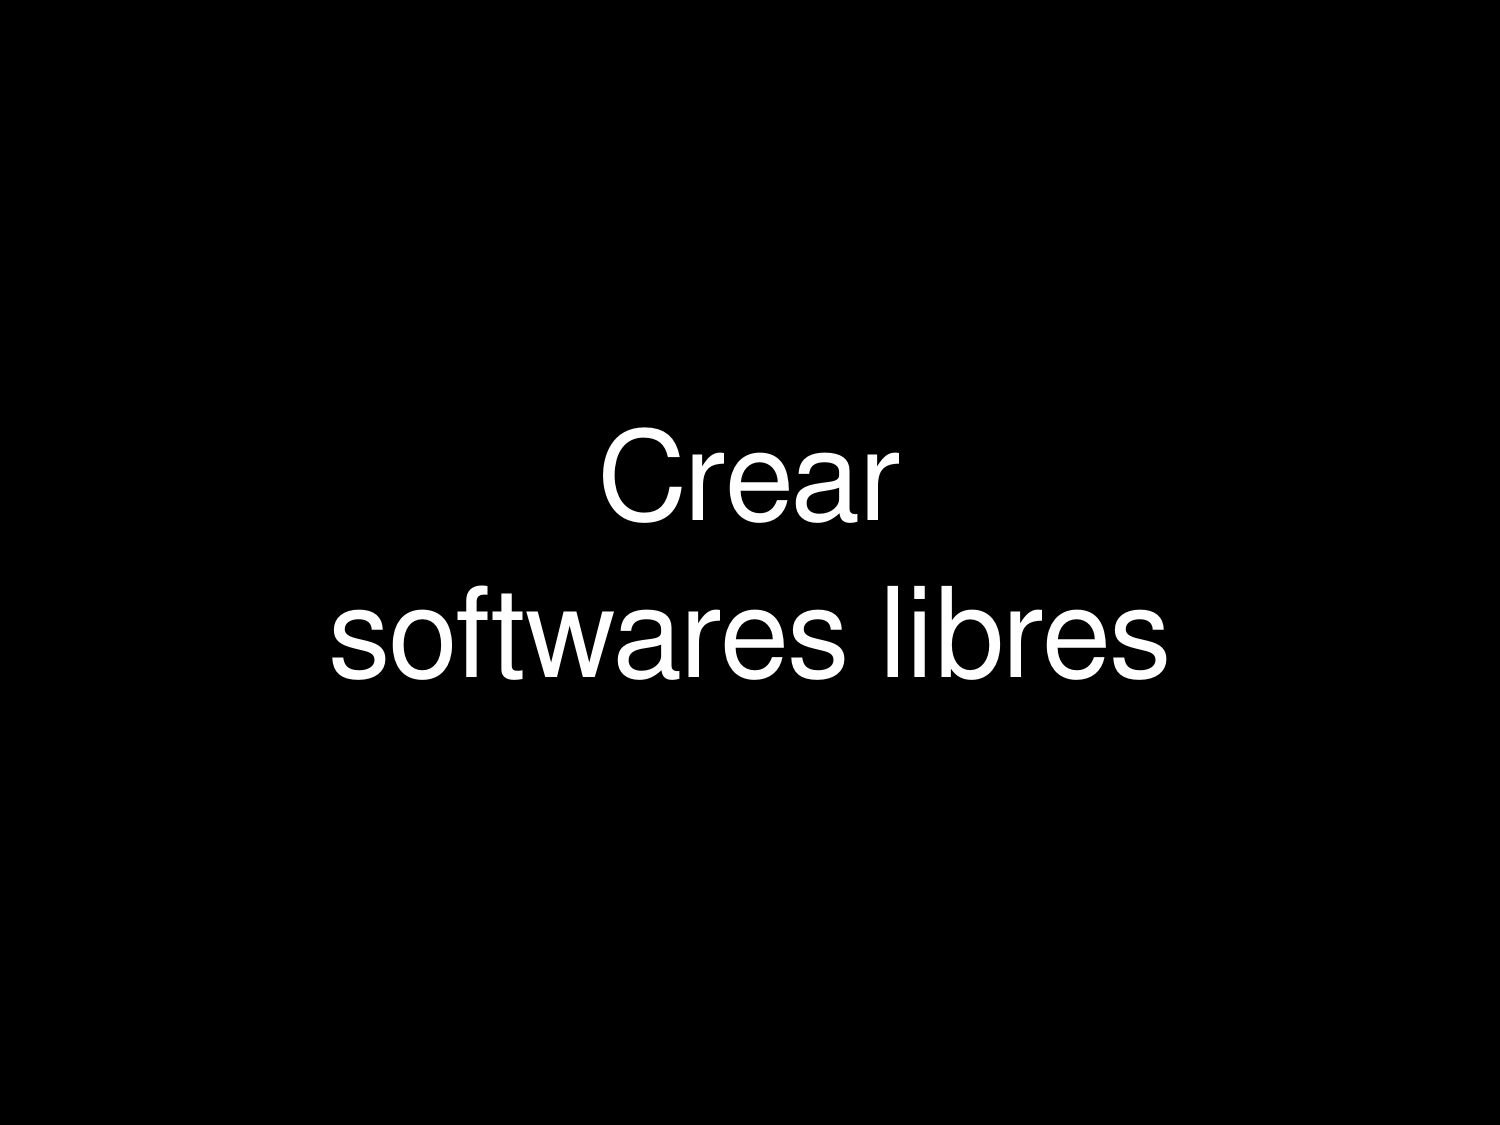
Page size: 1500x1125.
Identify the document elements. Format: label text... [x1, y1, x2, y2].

text_box Crear softwares libres [229, 194, 1271, 931]
